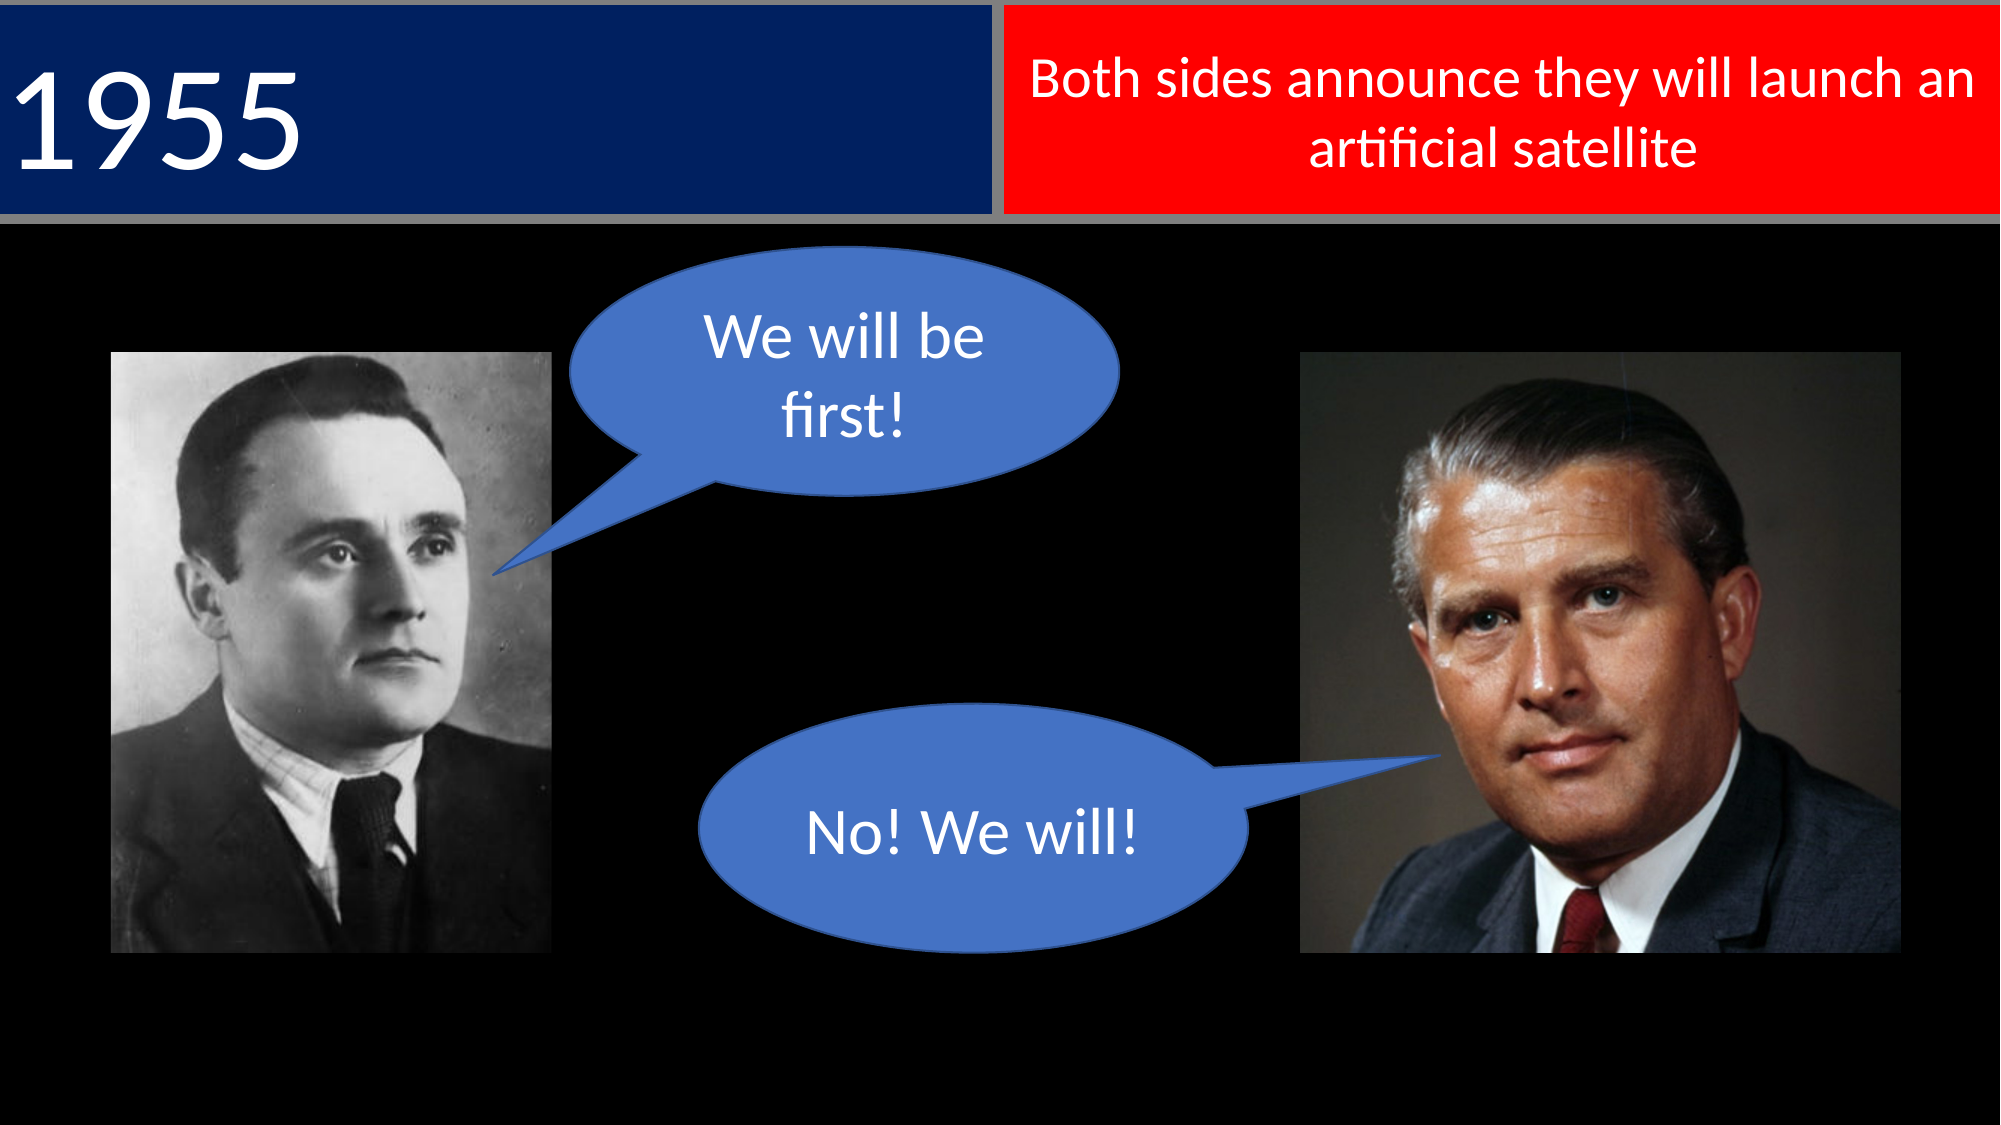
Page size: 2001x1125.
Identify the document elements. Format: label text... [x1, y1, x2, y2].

text_box Both sides announce they will launch an artificial satellite [999, 0, 2000, 219]
picture [1300, 352, 1901, 953]
picture [110, 352, 552, 953]
text_box We will be first! [492, 246, 1120, 576]
text_box 1955 [0, 0, 997, 219]
text_box No! We will! [698, 703, 1441, 953]
